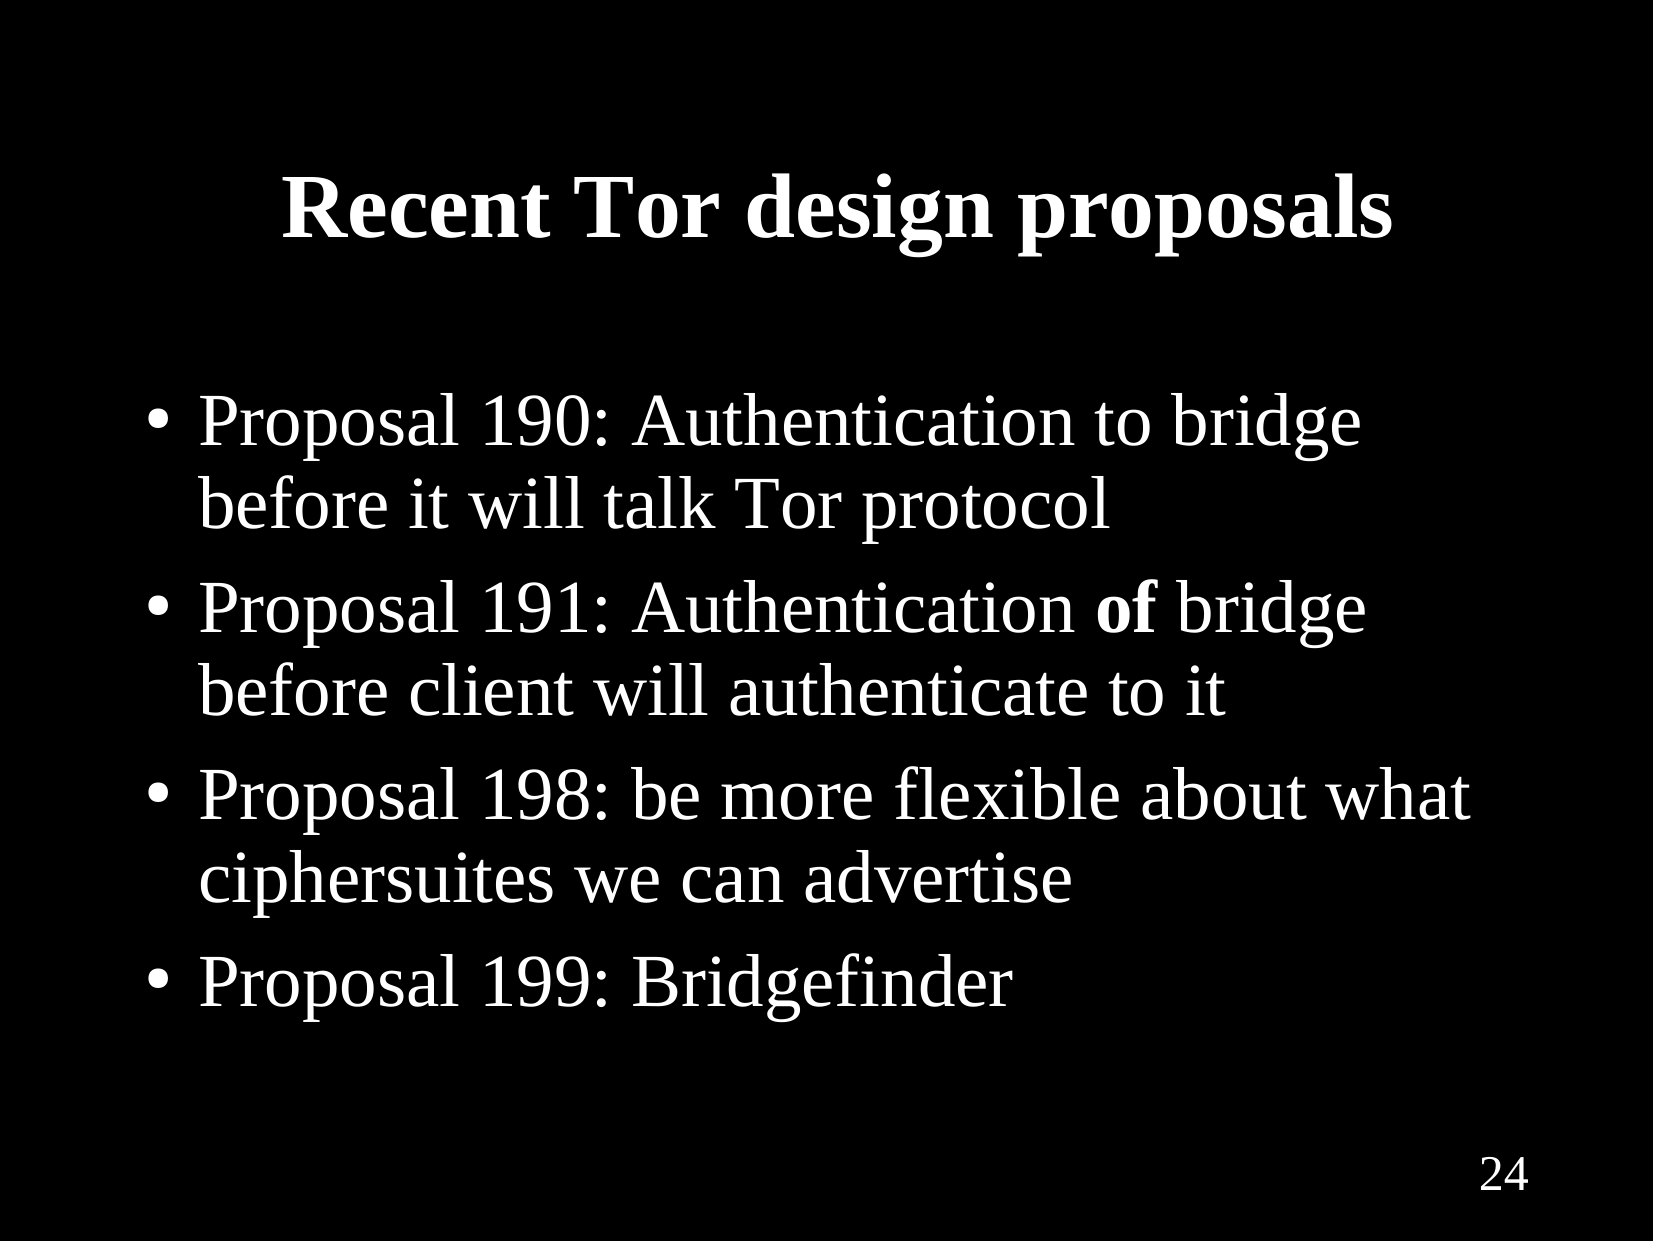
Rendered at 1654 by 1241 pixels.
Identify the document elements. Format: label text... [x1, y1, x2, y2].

list Proposal 190: Authentication to bridge before it will talk Tor protocol Proposal 191: Authentication of bridge before client will authenticate to it Proposal 198: be more flexible about what ciphersuites we can advertise Proposal 199: Bridgefinder [127, 274, 1539, 1057]
title Recent Tor design proposals [121, 102, 1534, 311]
